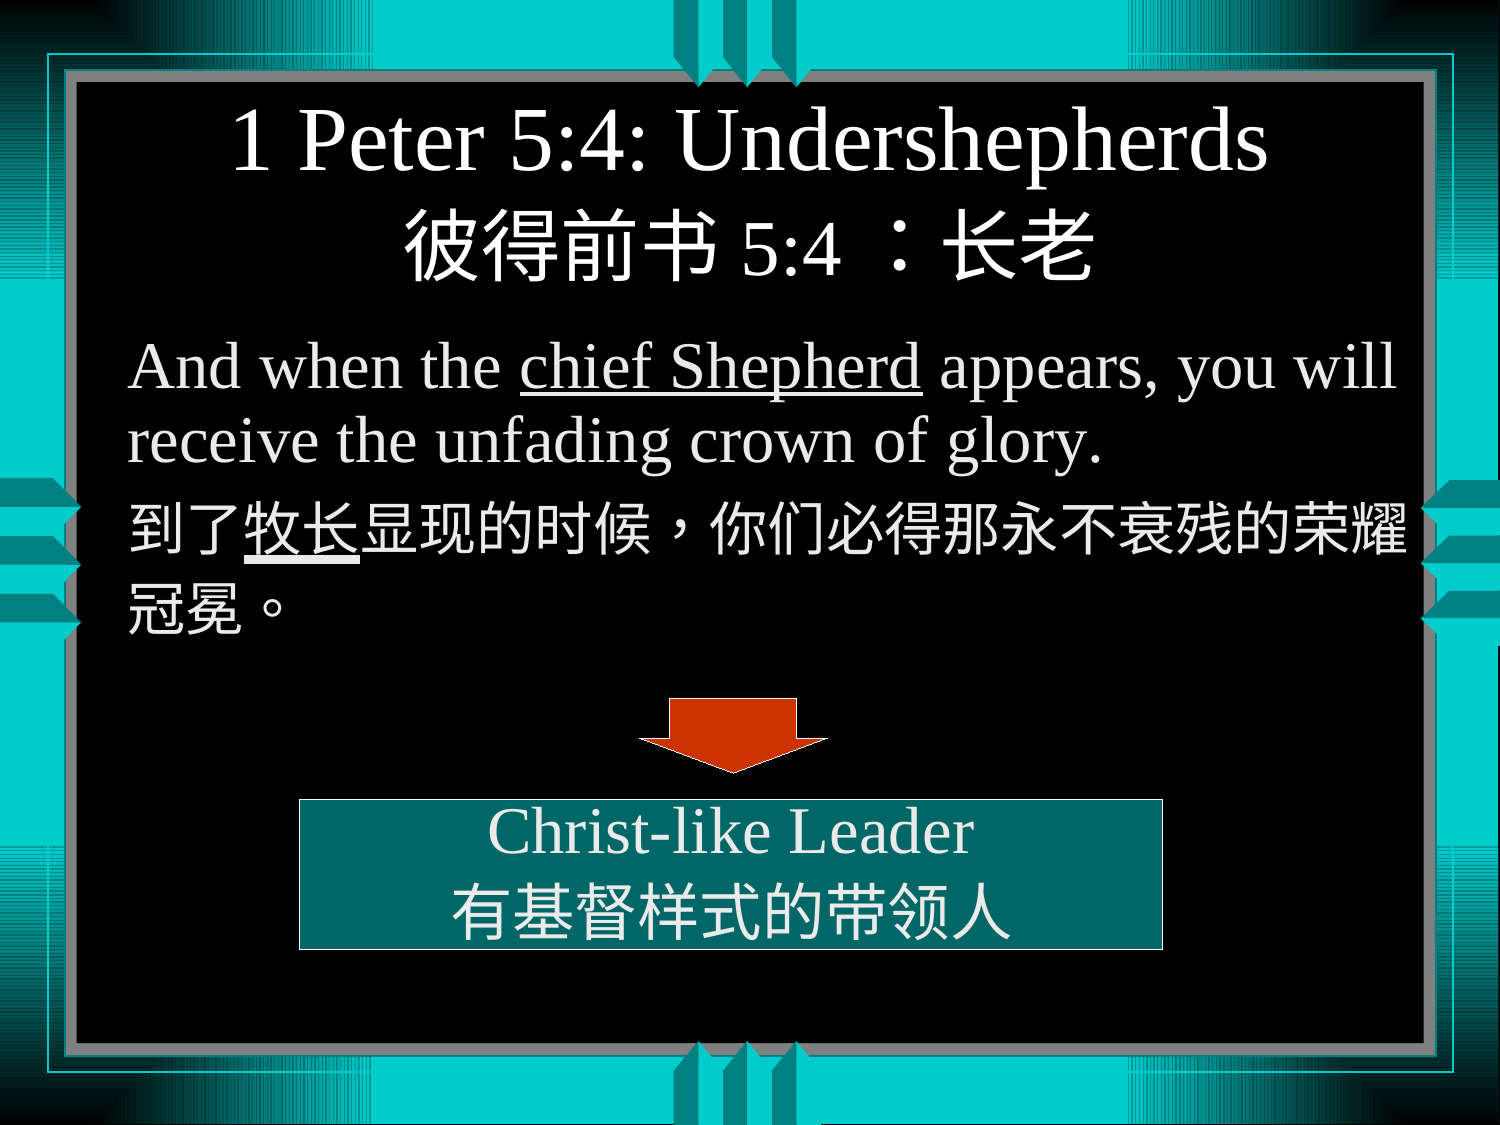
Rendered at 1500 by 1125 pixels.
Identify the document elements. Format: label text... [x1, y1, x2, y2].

title 1 Peter 5:4: Undershepherds 彼得前书5:4：长老 [112, 82, 1388, 306]
text_box [639, 698, 828, 774]
text_box Christ-like Leader 有基督样式的带领人 [299, 799, 1163, 950]
text_box And when the chief Shepherd appears, you will receive the unfading crown of glory. 到了牧长显现的时候，你们必得那永不衰残的荣耀冠冕。 [112, 321, 1426, 715]
